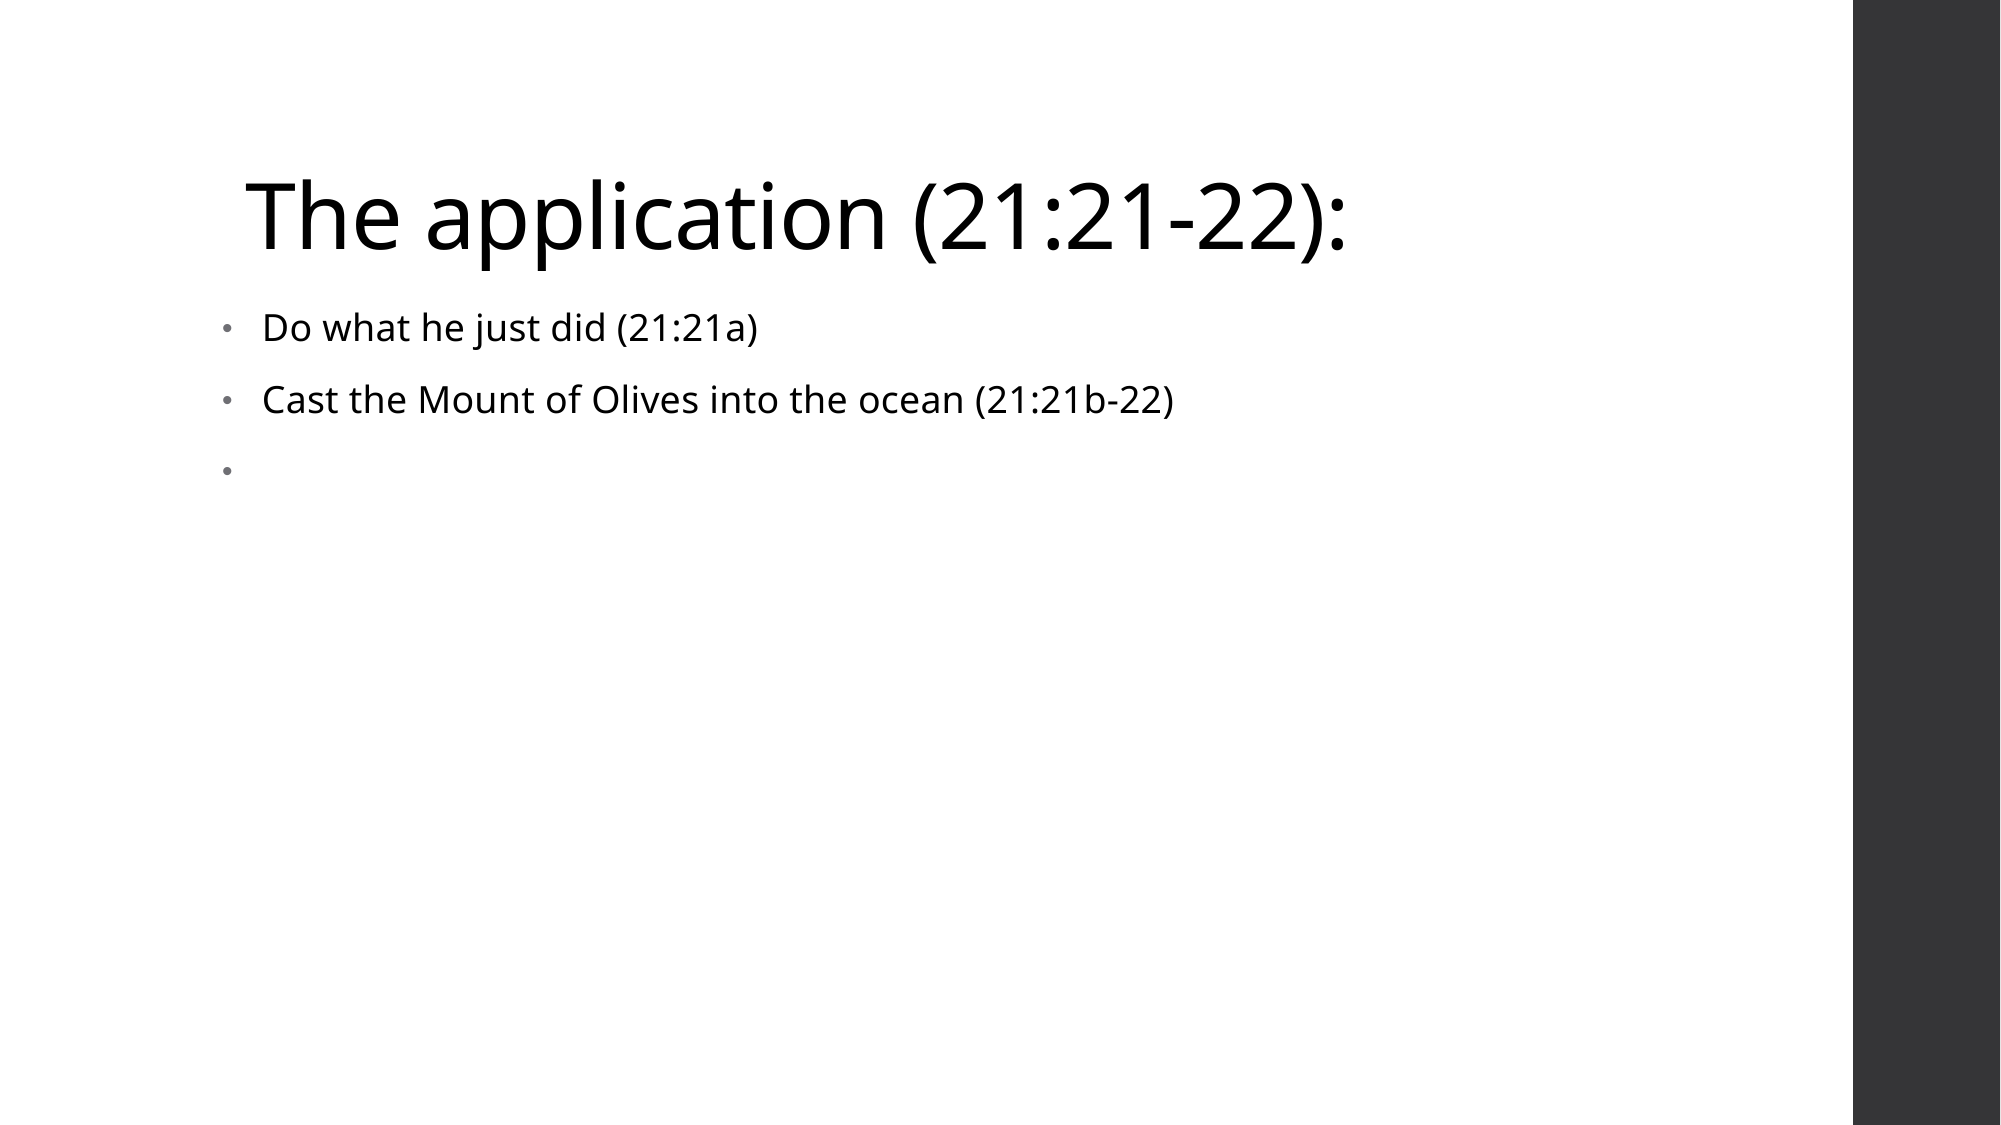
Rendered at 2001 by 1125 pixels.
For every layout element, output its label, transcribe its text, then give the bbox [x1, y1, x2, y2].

title The application (21:21-22): [206, 60, 1797, 278]
list Do what he just did (21:21a) Cast the Mount of Olives into the ocean (21:21b-22) [206, 299, 1617, 1014]
